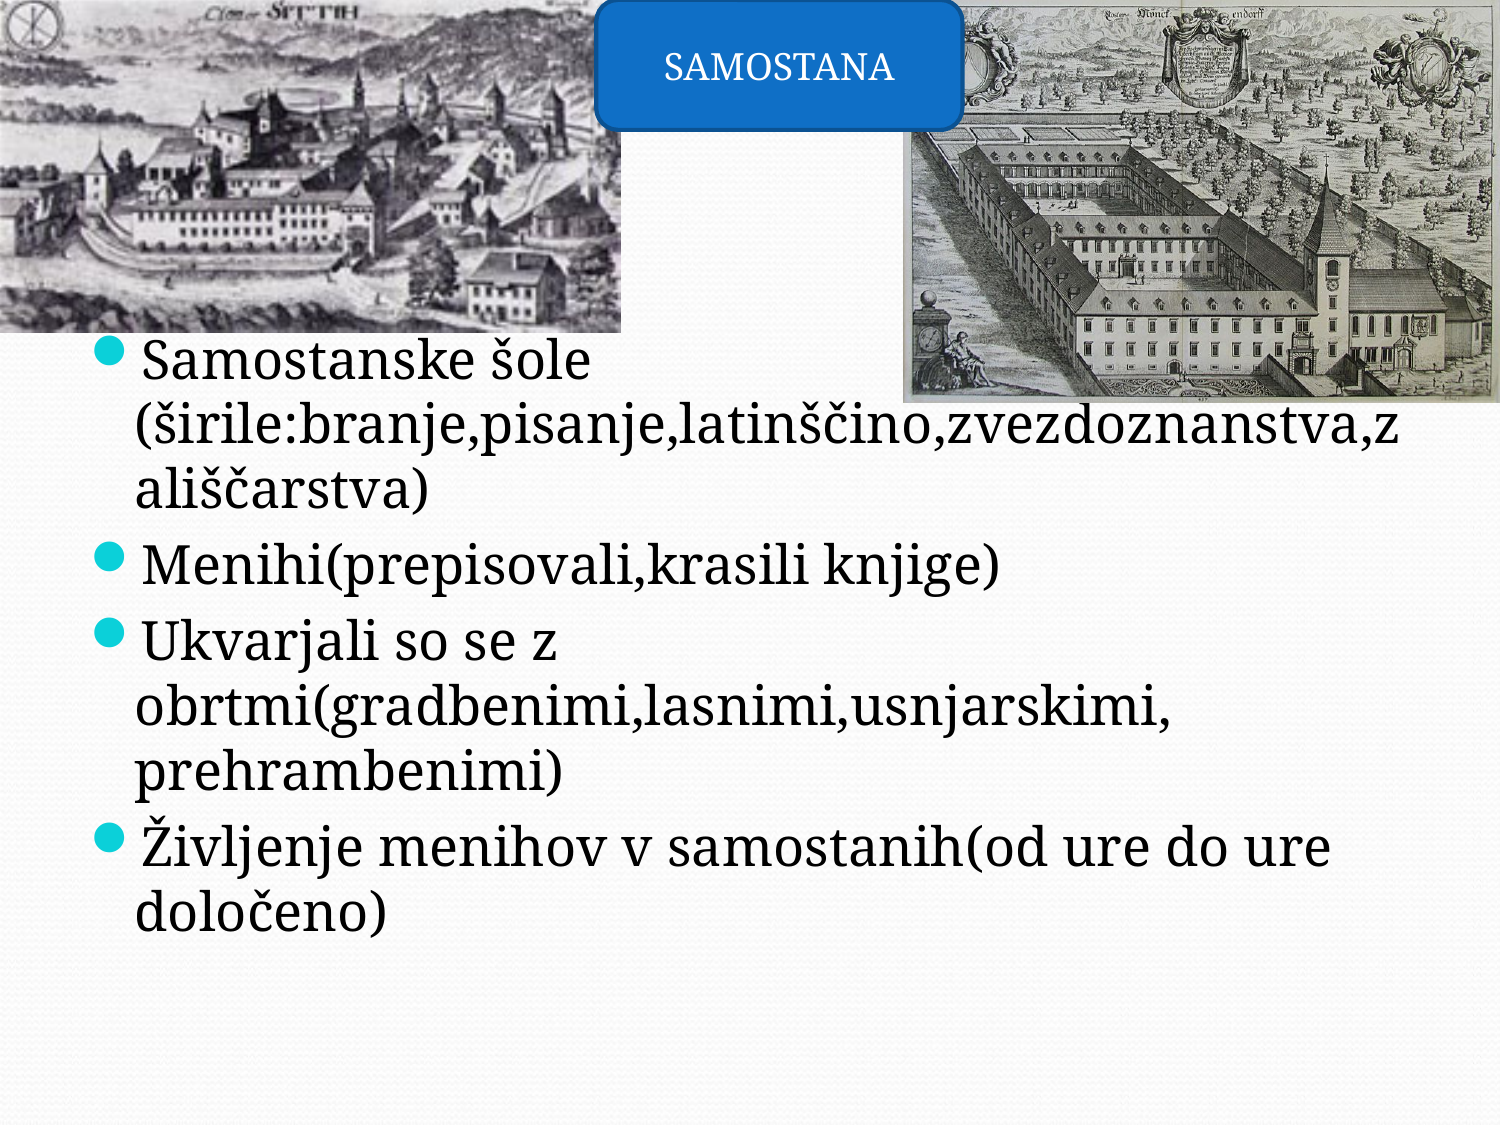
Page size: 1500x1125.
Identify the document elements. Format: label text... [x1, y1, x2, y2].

picture [0, 0, 1500, 1125]
text_box SAMOSTANA [596, 0, 963, 130]
list Samostanske šole (širile:branje,pisanje,latinščino,zvezdoznanstva,zališčarstva) Menihi(prepisovali,krasili knjige) Ukvarjali so se z obrtmi(gradbenimi,lasnimi,usnjarskimi, prehrambenimi) Življenje menihov v samostanih(od ure do ure določeno) [75, 317, 1425, 1038]
